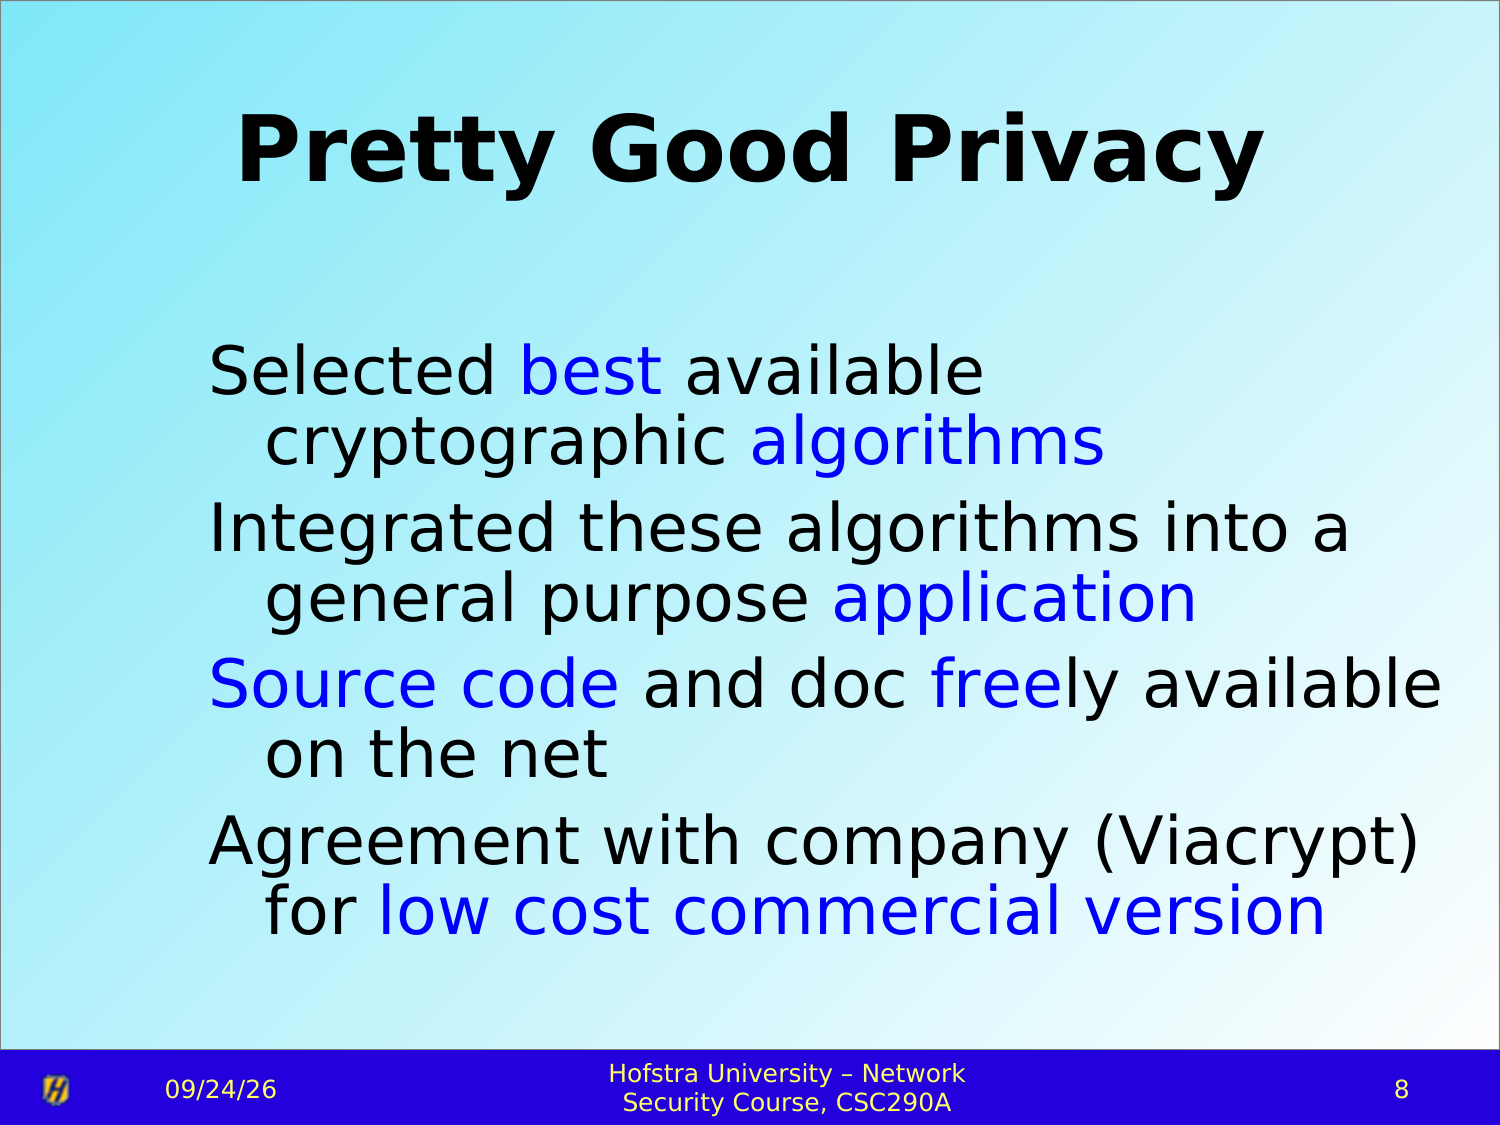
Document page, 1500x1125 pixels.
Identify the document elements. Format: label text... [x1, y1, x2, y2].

picture [37, 1072, 76, 1110]
title Pretty Good Privacy [112, 85, 1391, 212]
list Selected best available cryptographic algorithms Integrated these algorithms into a general purpose application Source code and doc freely available on the net Agreement with company (Viacrypt) for low cost commercial version [193, 330, 1469, 1034]
